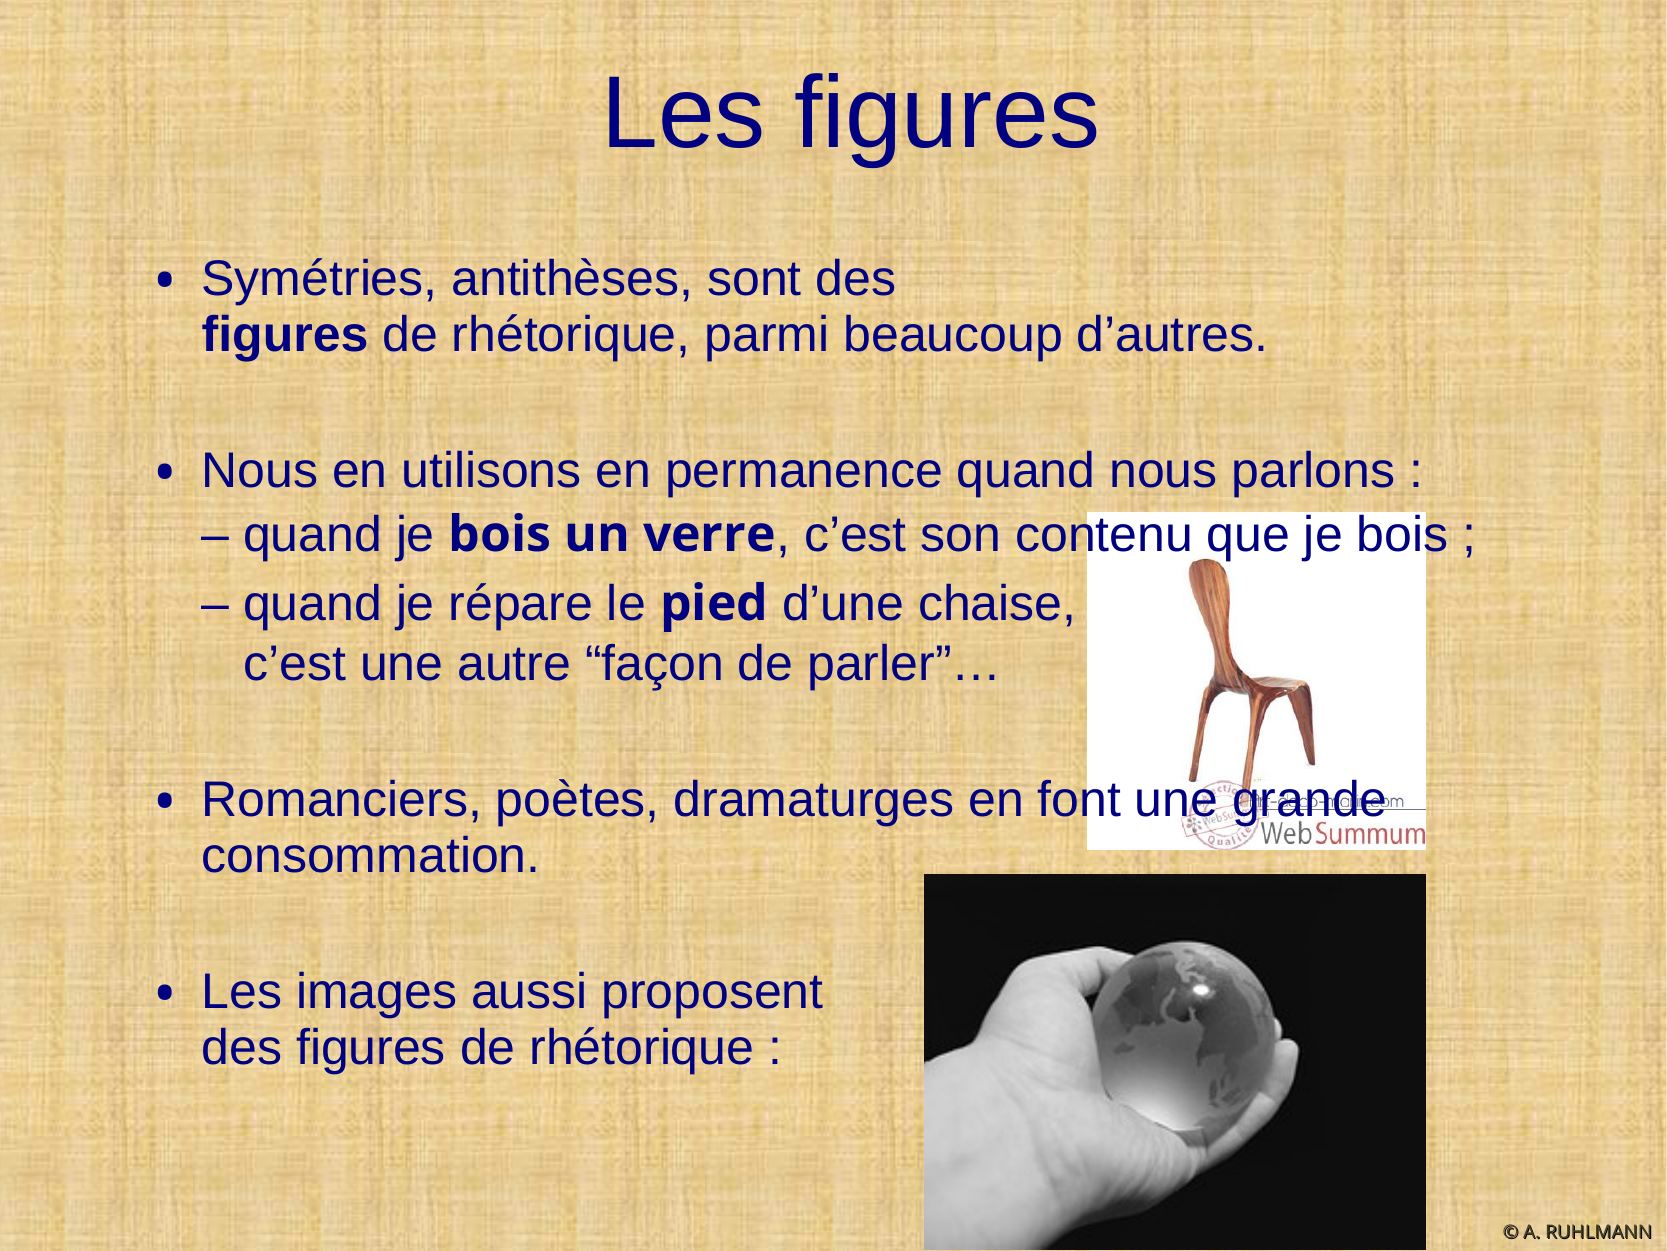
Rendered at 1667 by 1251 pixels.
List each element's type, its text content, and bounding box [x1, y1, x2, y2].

text_box © A. RUHLMANN [1412, 1212, 1667, 1251]
picture [0, 0, 1667, 1251]
title Les figures [137, 37, 1555, 187]
list Symétries, antithèses, sont des figures de rhétorique, parmi beaucoup d’autres. Nous en utilisons en permanence quand nous parlons : – quand je bois un verre, c’est son contenu que je bois ; – quand je répare le pied d’une chaise, c’est une autre “façon de parler”… Romanciers, poètes, dramaturges en font une grande consommation. Les images aussi proposent des figures de rhétorique : [99, 187, 1563, 1138]
